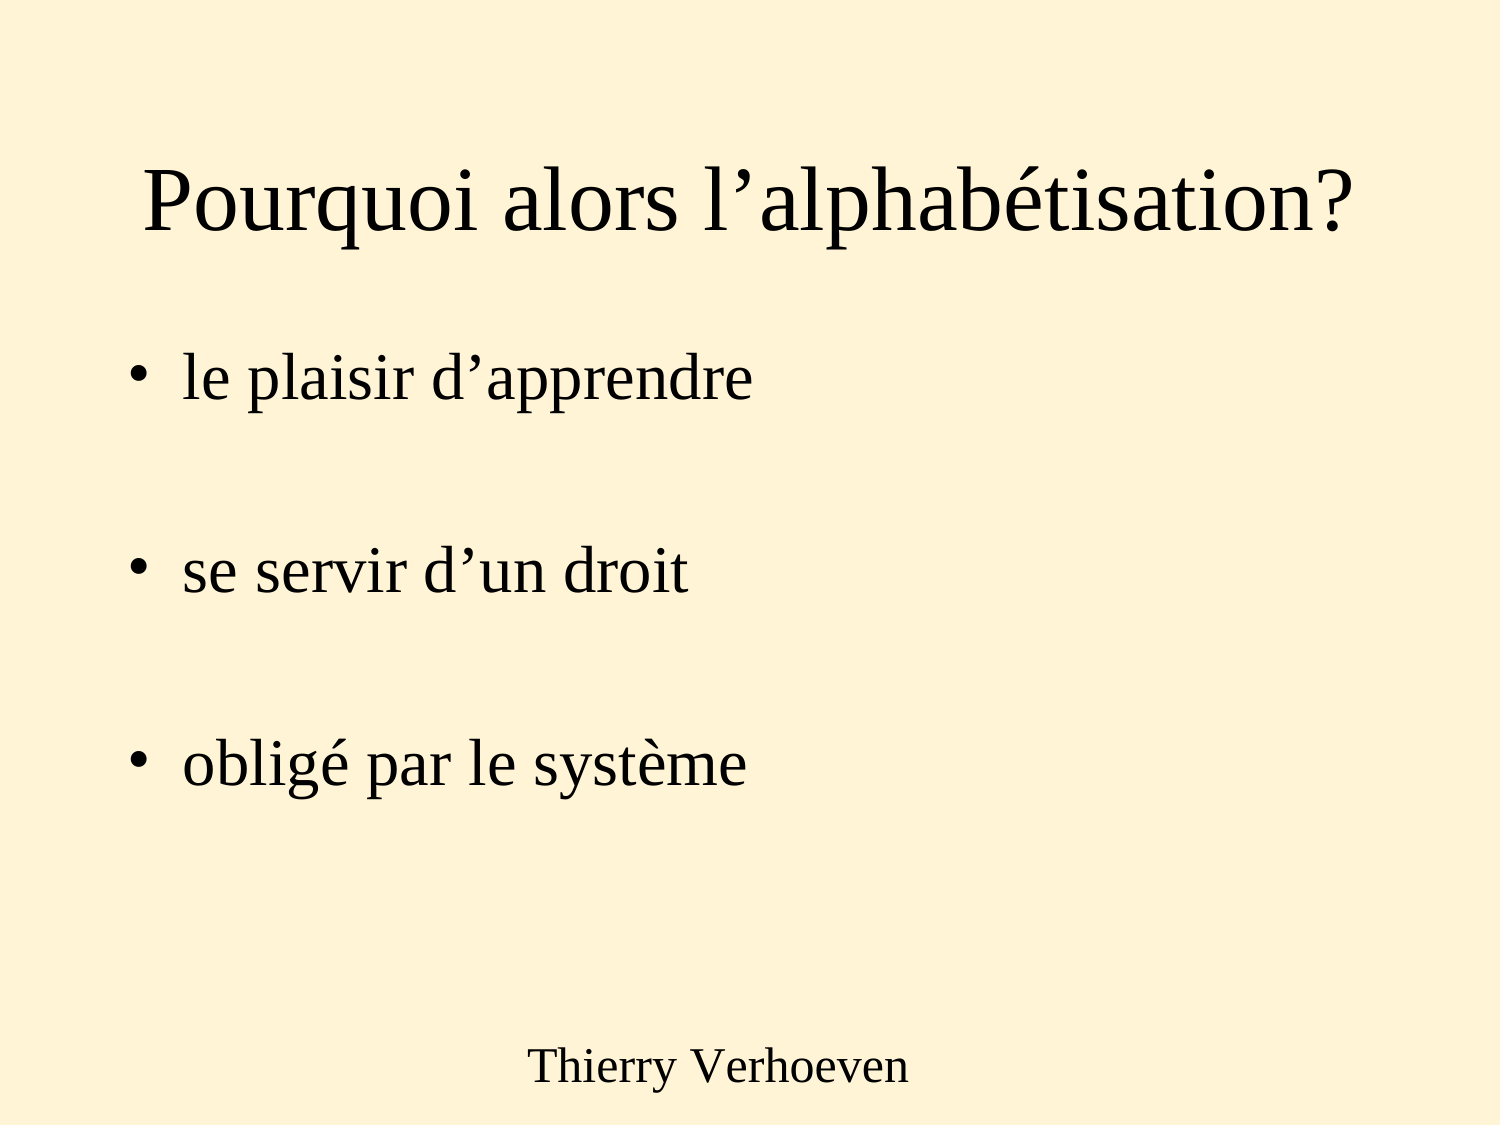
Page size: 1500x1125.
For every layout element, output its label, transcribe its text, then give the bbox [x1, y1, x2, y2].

list le plaisir d’apprendre se servir d’un droit obligé par le système [112, 324, 1388, 1000]
title Pourquoi alors l’alphabétisation? [112, 99, 1388, 288]
